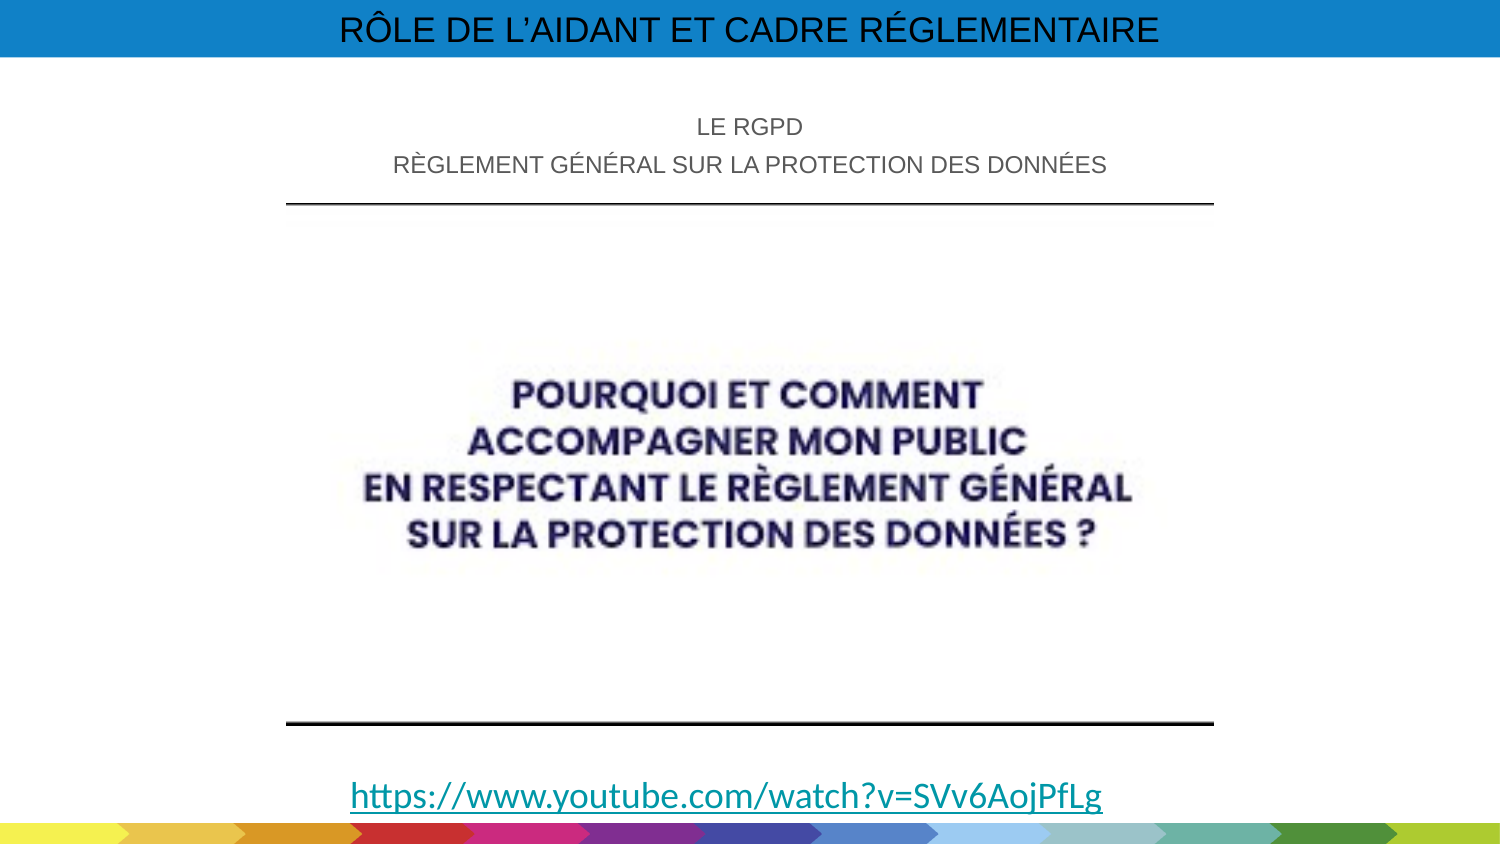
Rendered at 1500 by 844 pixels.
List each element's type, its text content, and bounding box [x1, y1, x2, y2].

text_box https://www.youtube.com/watch?v=SVv6AojPfLg [335, 763, 1262, 825]
picture [286, 203, 1214, 726]
picture [0, 823, 1500, 844]
title RÔLE DE L’AIDANT ET CADRE RÉGLEMENTAIRE [0, 0, 1500, 58]
list LE RGPD RÈGLEMENT GÉNÉRAL SUR LA PROTECTION DES DONNÉES [57, 98, 1443, 188]
